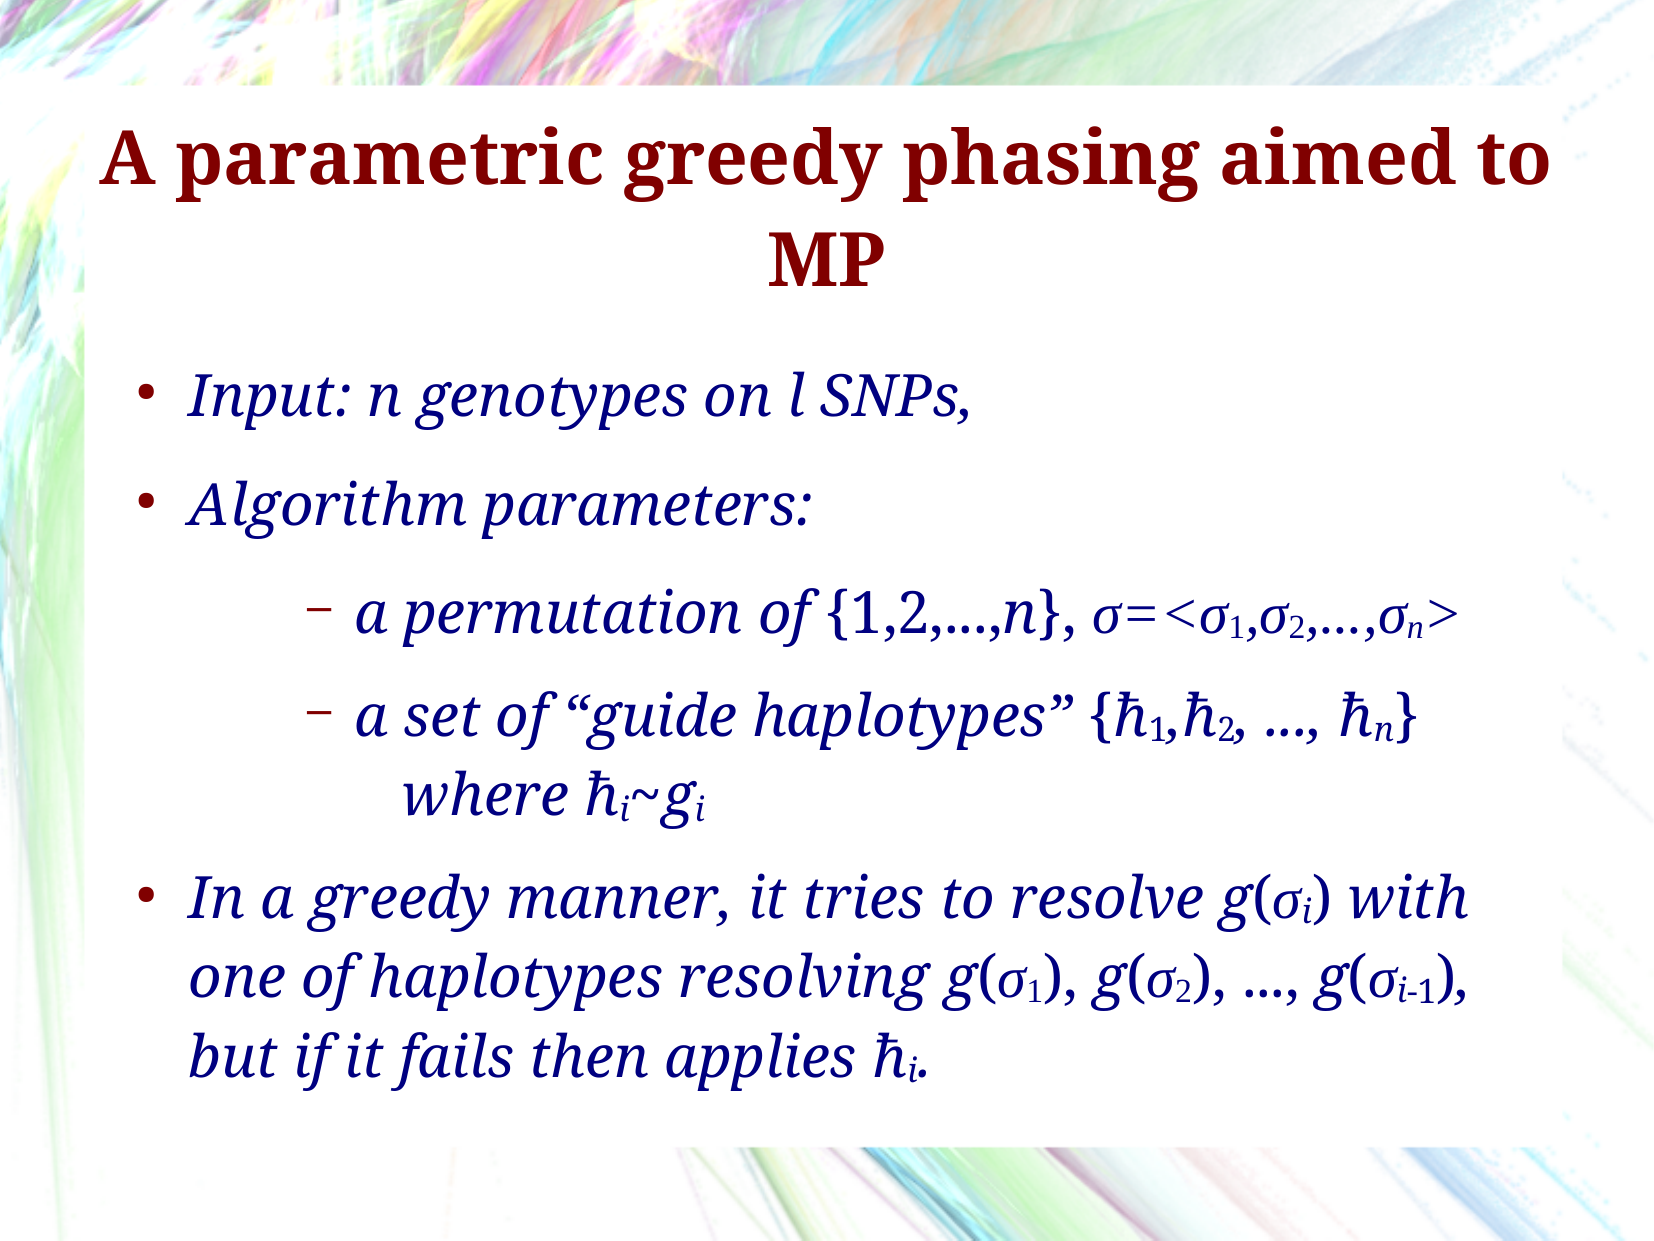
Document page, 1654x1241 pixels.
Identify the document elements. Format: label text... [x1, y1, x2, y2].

title A parametric greedy phasing aimed to MP [82, 109, 1571, 303]
picture [0, 0, 1654, 1241]
list Input: n genotypes on l SNPs, Algorithm parameters: a permutation of {1,2,...,n}, σ=<σ1,σ2,...,σn> a set of “guide haplotypes” {ħ1,ħ2, ..., ħn} where ħi~gi In a greedy manner, it tries to resolve g(σi) with one of haplotypes resolving g(σ1), g(σ2), ..., g(σi-1), but if it fails then applies ħi. [118, 354, 1538, 1173]
